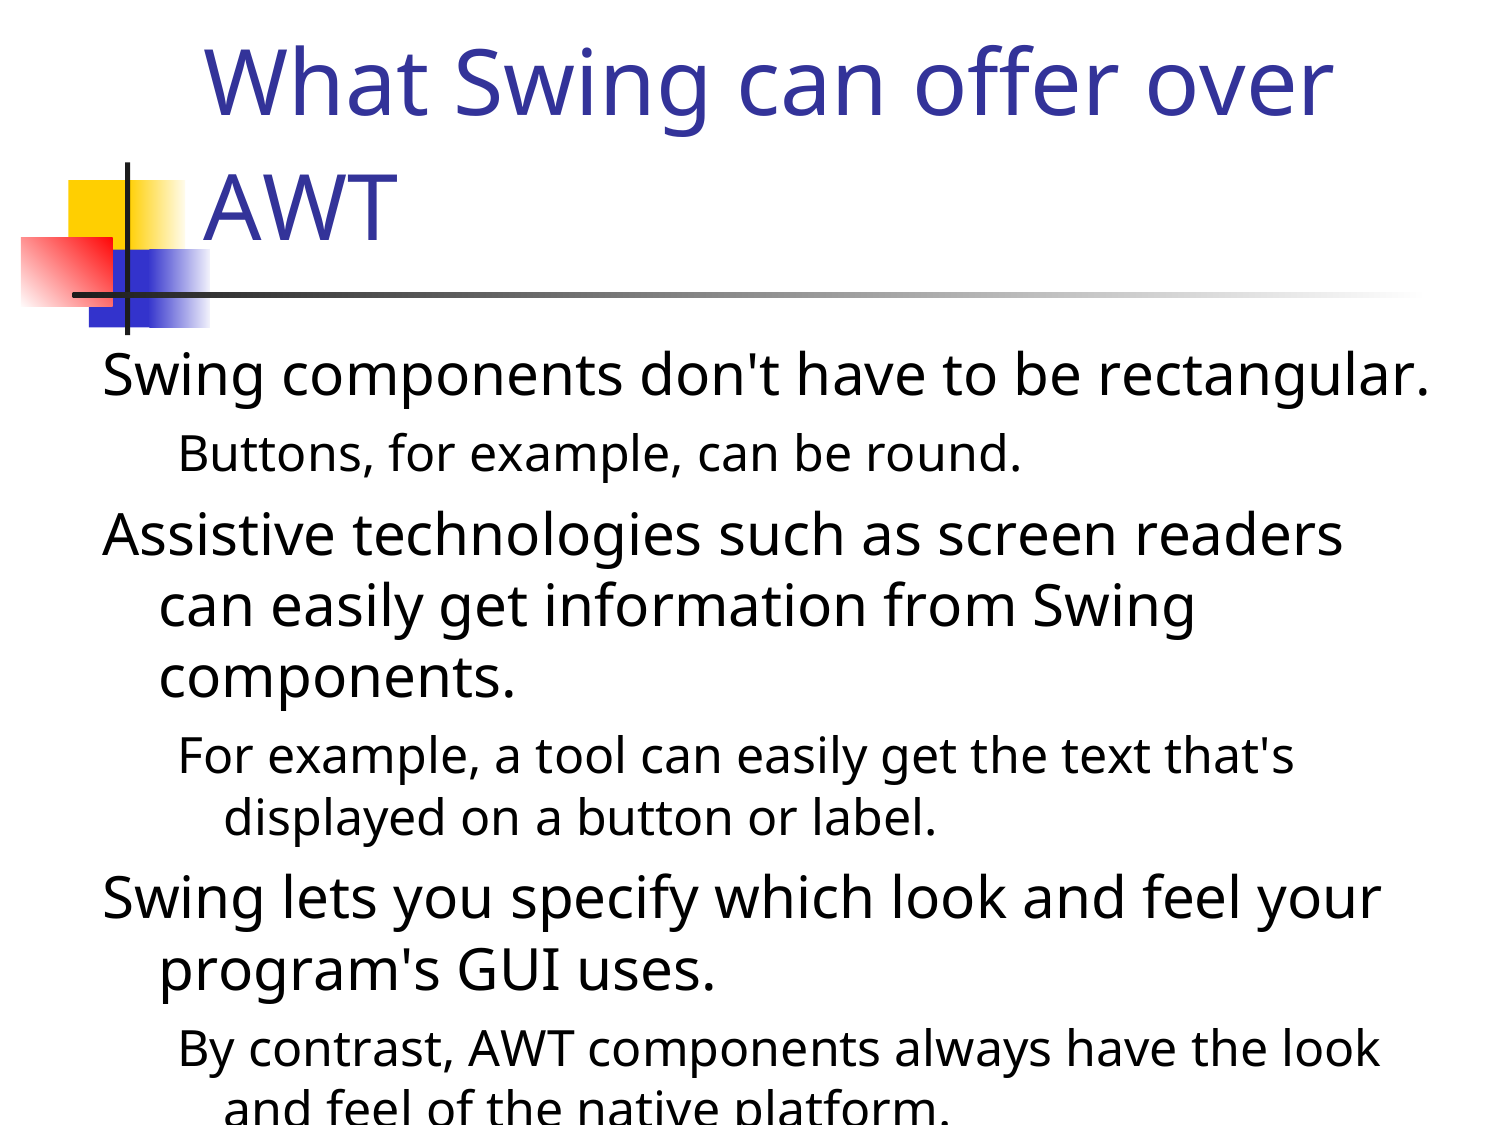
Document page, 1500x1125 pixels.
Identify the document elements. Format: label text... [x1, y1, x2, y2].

title What Swing can offer over AWT [188, 35, 1468, 276]
list Swing components don't have to be rectangular. Buttons, for example, can be round. Assistive technologies such as screen readers can easily get information from Swing components. For example, a tool can easily get the text that's displayed on a button or label. Swing lets you specify which look and feel your program's GUI uses. By contrast, AWT components always have the look and feel of the native platform. [87, 331, 1469, 1073]
